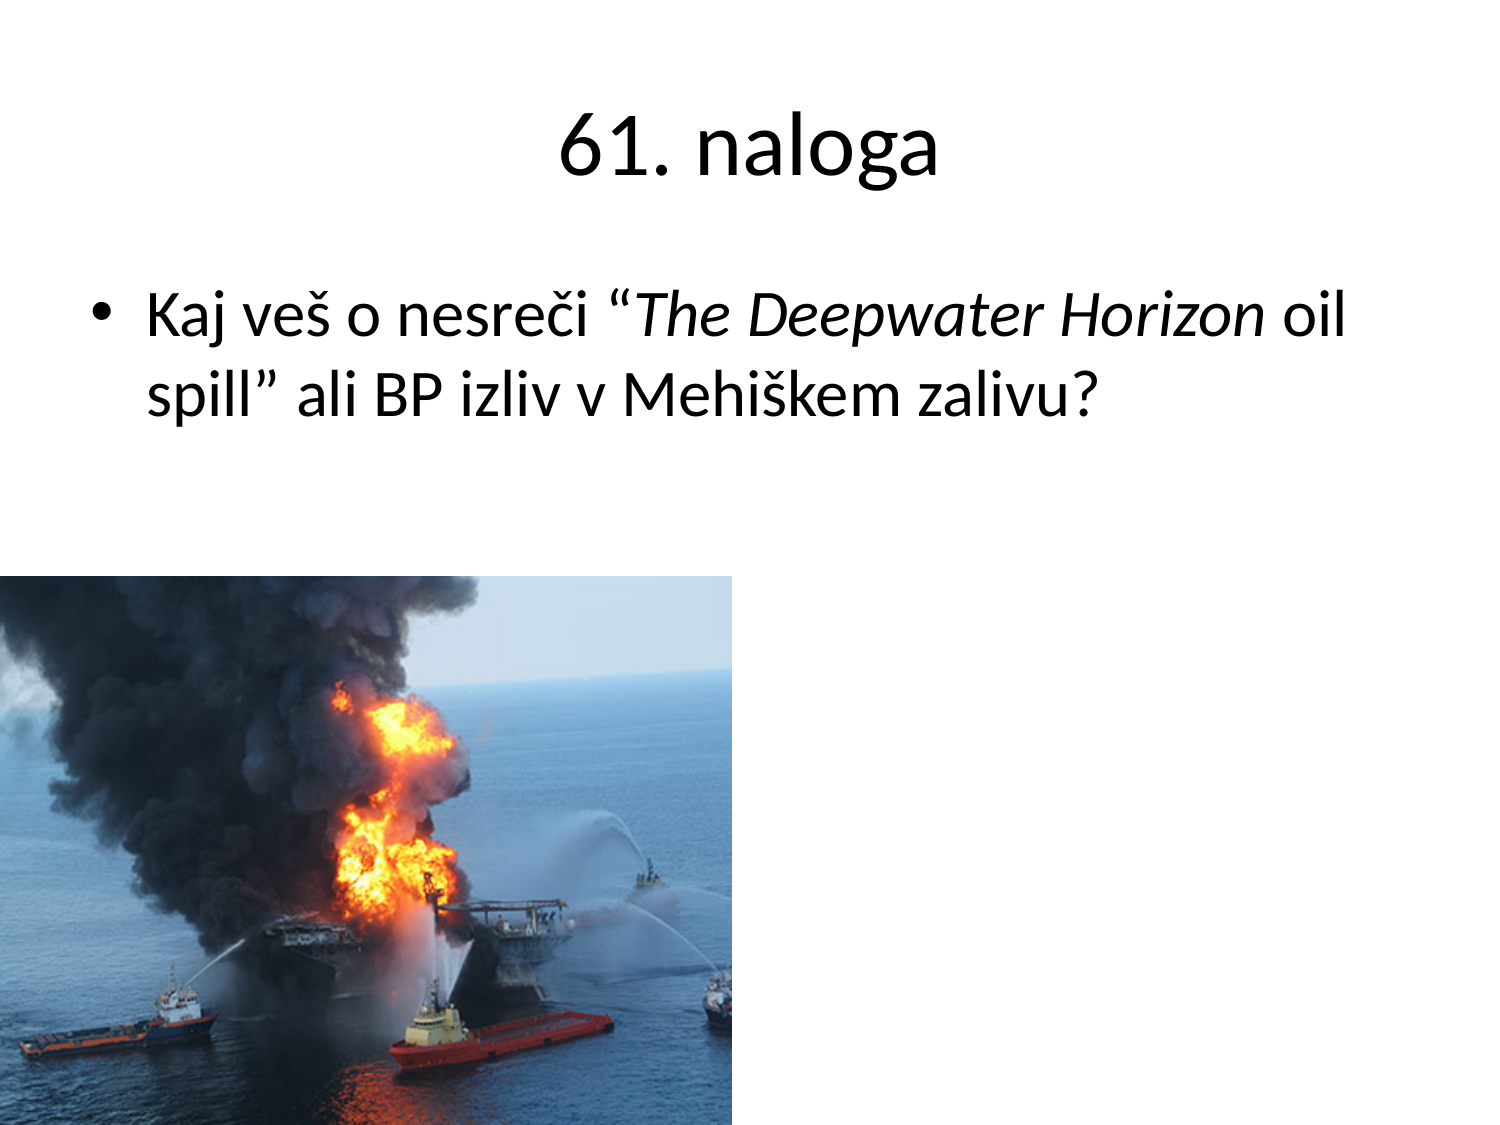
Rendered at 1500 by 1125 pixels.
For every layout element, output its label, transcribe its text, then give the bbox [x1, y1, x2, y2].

list Kaj veš o nesreči “The Deepwater Horizon oil spill” ali BP izliv v Mehiškem zalivu? [75, 262, 1425, 1005]
picture [0, 576, 732, 1125]
title 61. naloga [75, 45, 1425, 233]
